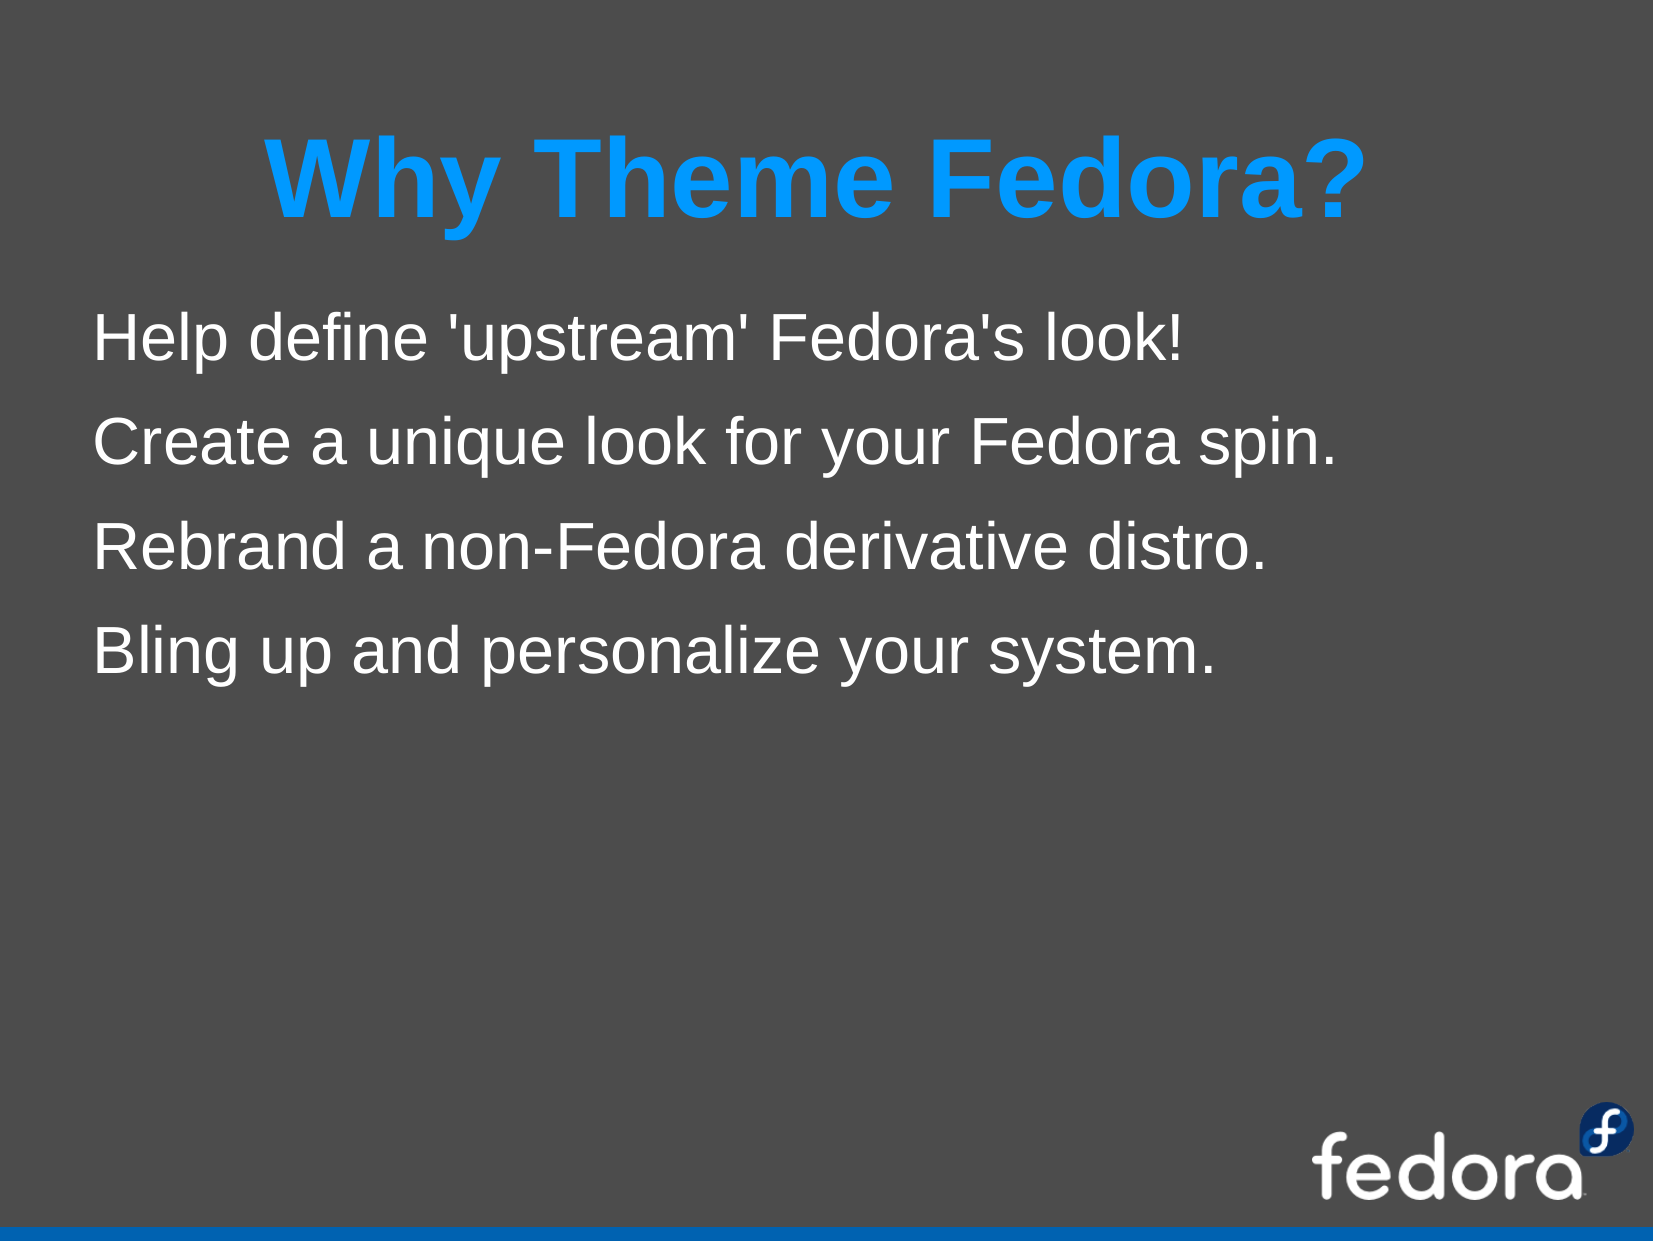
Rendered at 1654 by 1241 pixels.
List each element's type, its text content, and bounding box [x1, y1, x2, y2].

list Help define 'upstream' Fedora's look! Create a unique look for your Fedora spin. Rebrand a non-Fedora derivative distro. Bling up and personalize your system. [74, 300, 1575, 1082]
title Why Theme Fedora? [112, 75, 1524, 283]
picture [1312, 1102, 1634, 1200]
